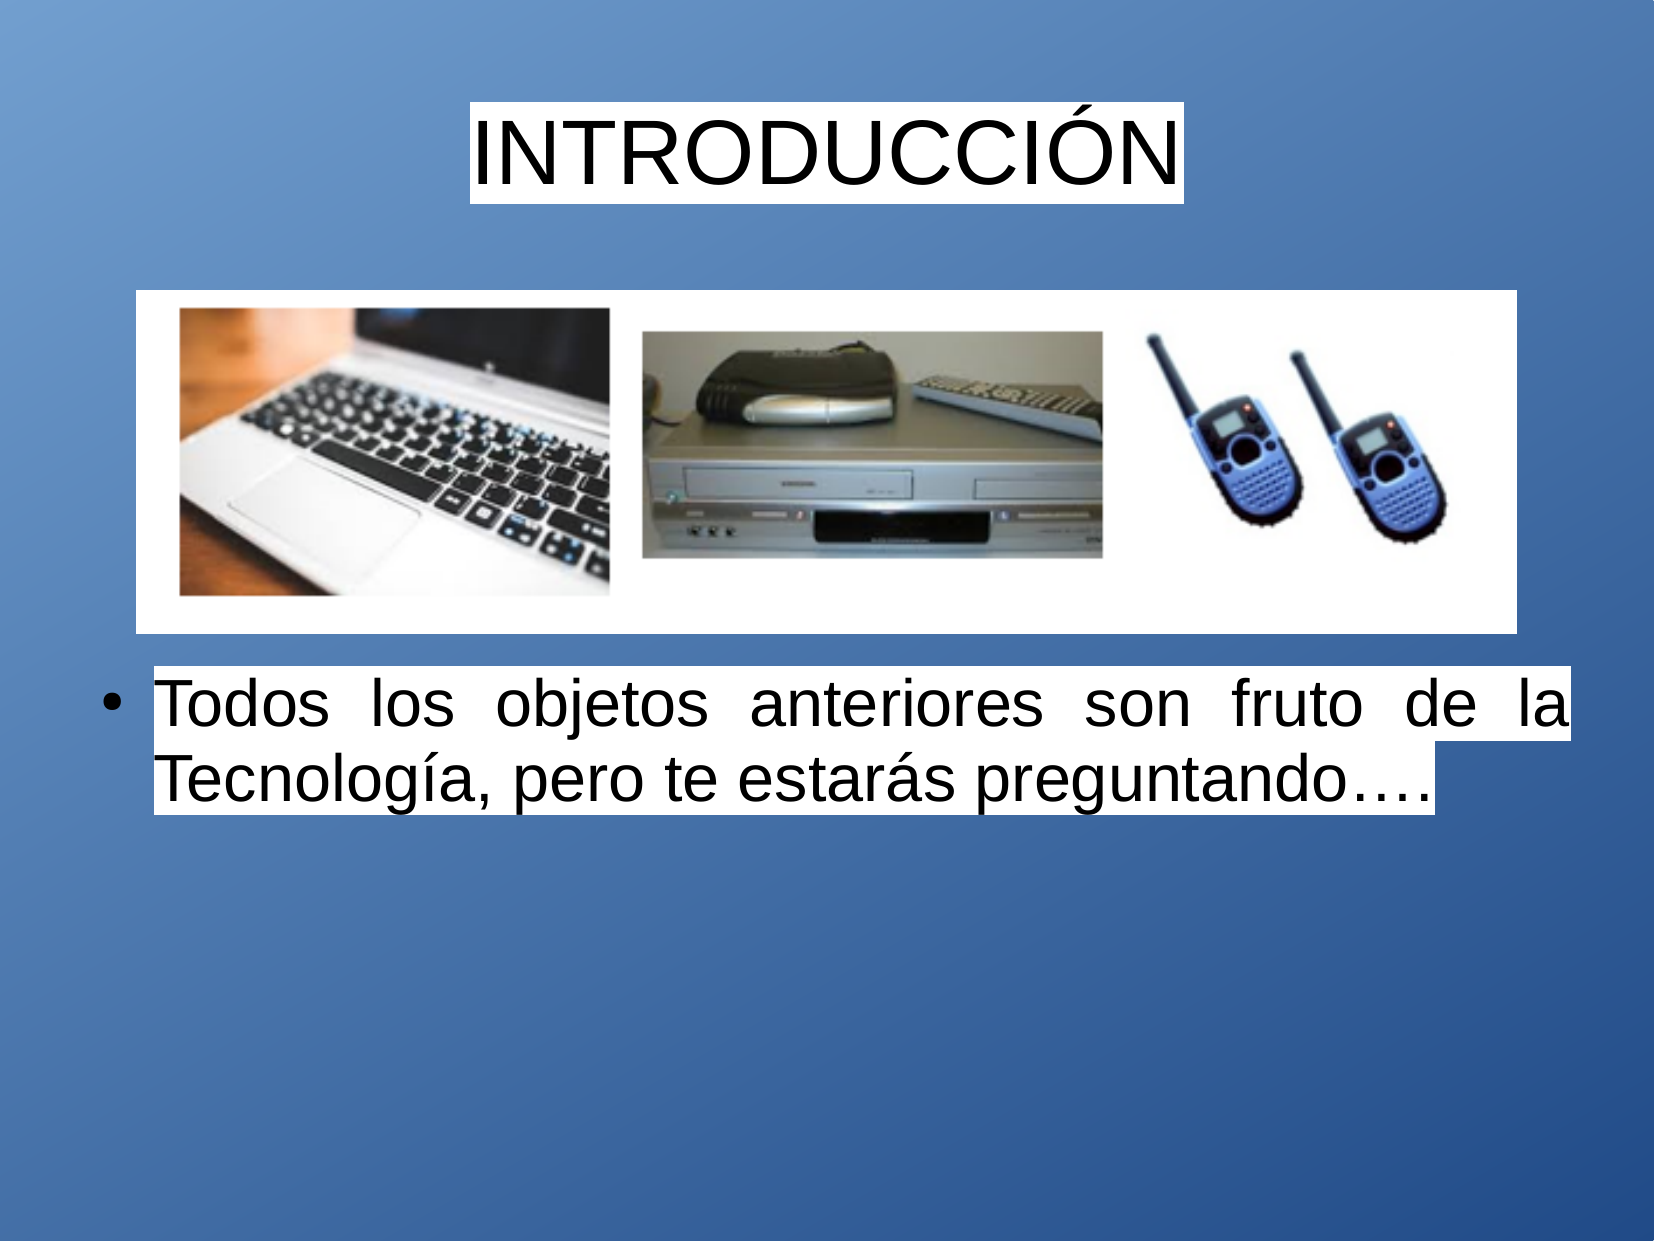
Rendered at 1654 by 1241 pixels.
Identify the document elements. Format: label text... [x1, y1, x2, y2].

title INTRODUCCIÓN [82, 49, 1571, 257]
list Todos los objetos anteriores son fruto de la Tecnología, pero te estarás preguntando…. [82, 665, 1571, 1009]
picture [136, 290, 1517, 634]
